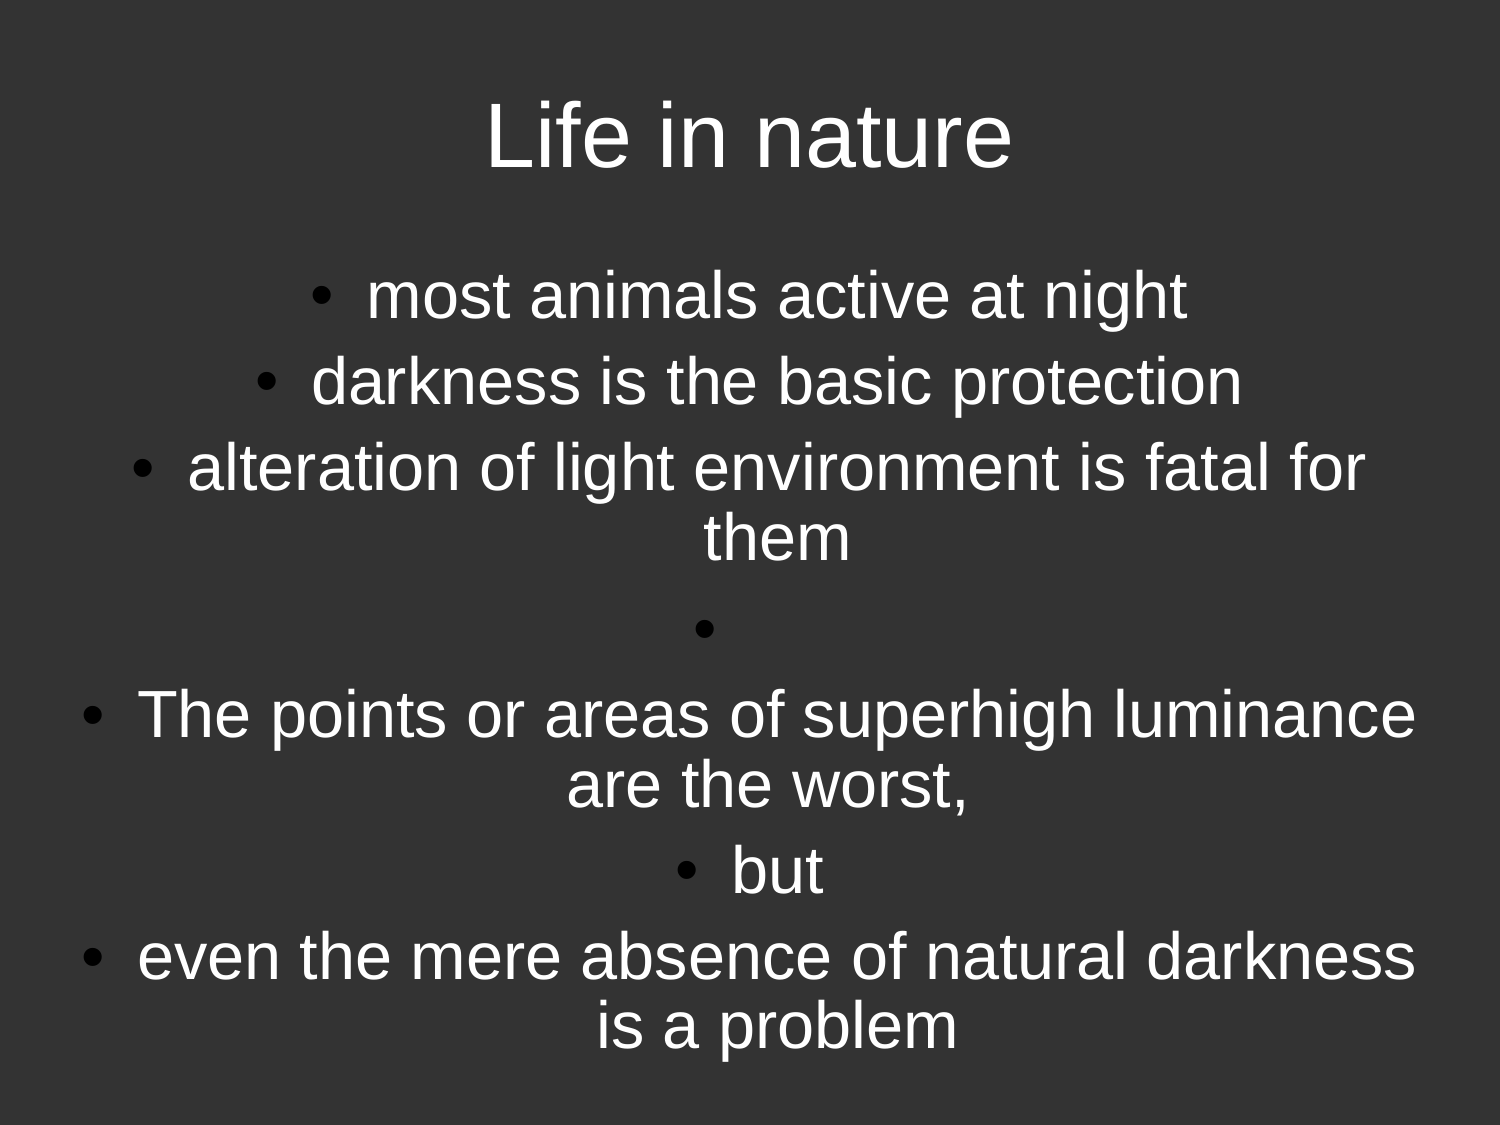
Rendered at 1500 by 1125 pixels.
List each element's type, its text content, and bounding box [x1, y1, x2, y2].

title Life in nature [75, 21, 1425, 257]
list most animals active at night darkness is the basic protection alteration of light environment is fatal for them The points or areas of superhigh luminance are the worst, but even the mere absence of natural darkness is a problem [75, 262, 1425, 1125]
